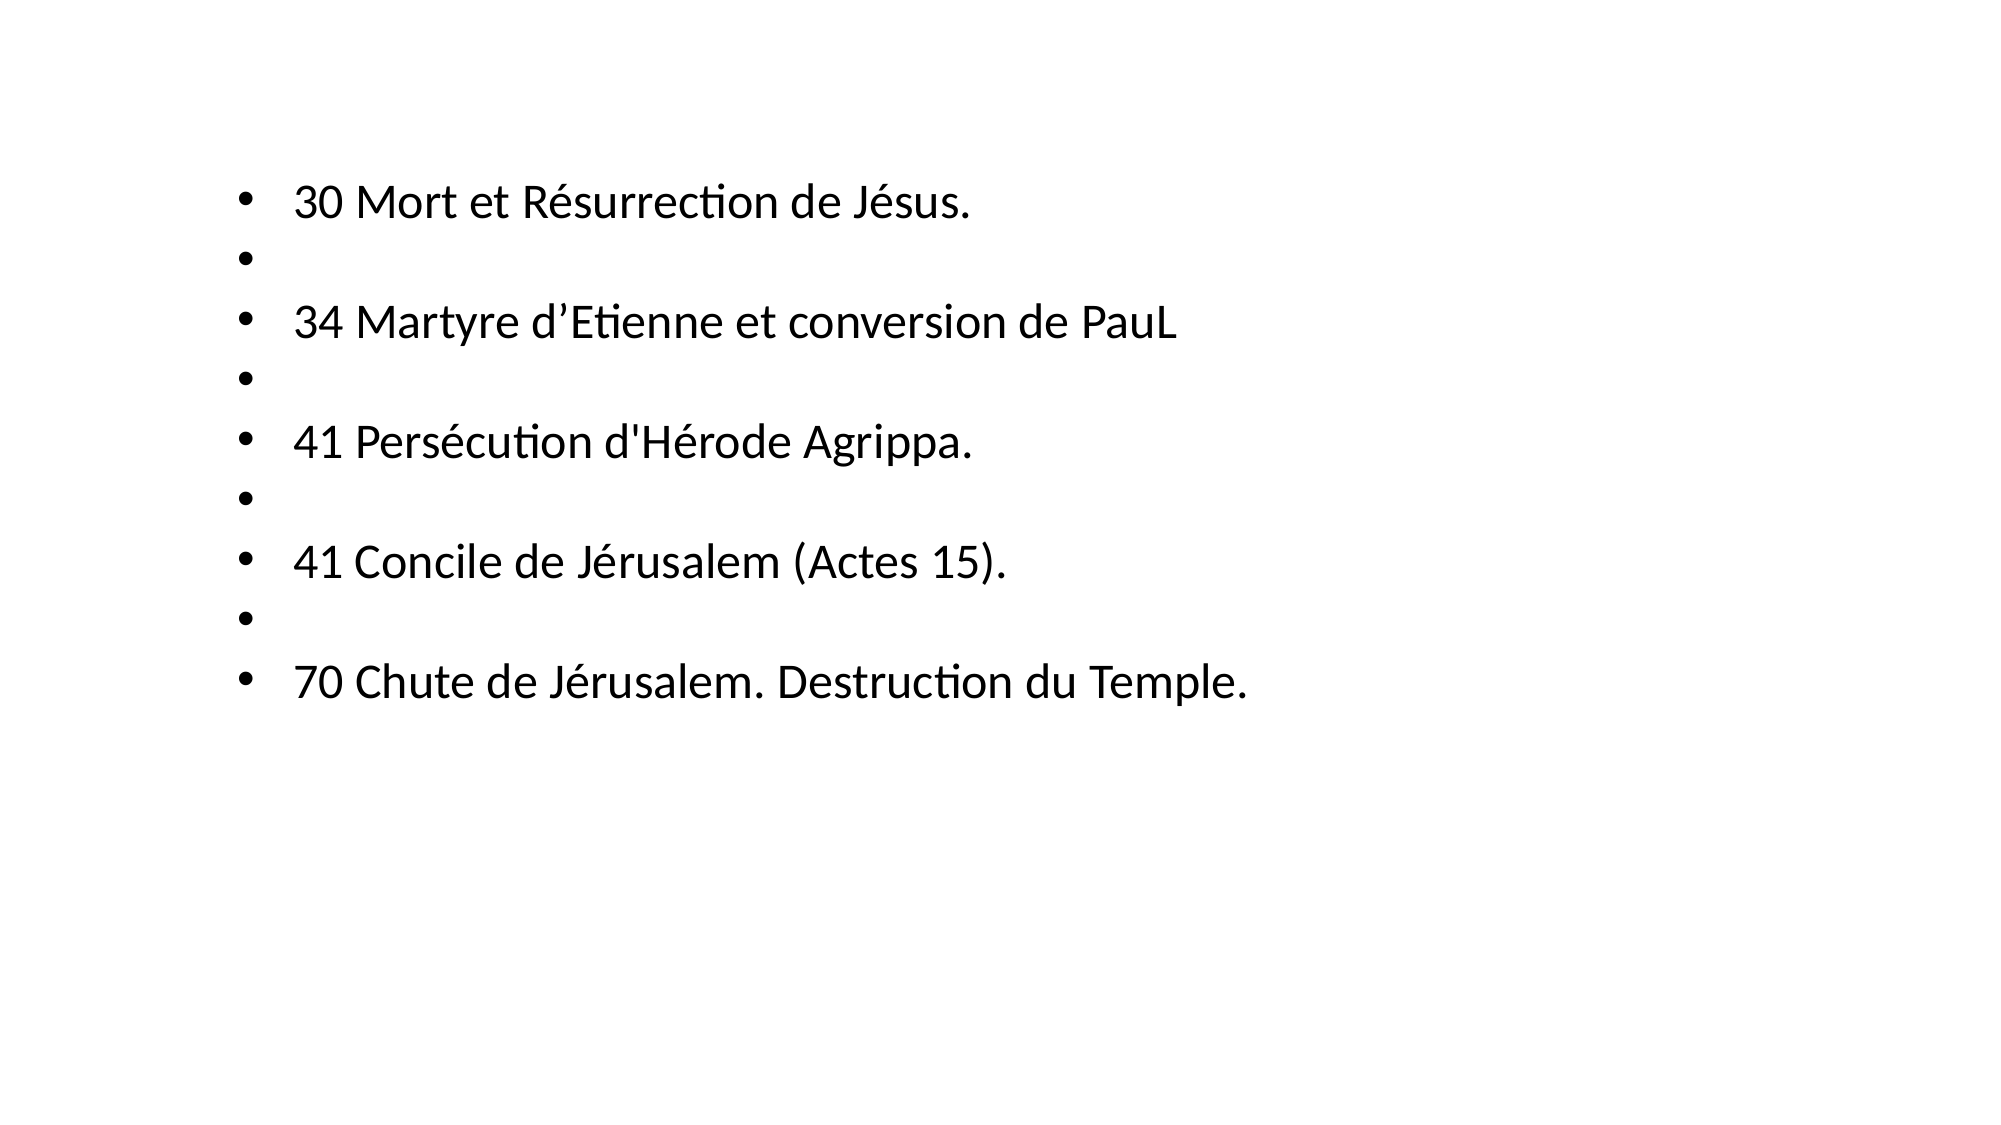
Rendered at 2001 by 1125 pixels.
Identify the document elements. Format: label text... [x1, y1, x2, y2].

text_box 30 Mort et Résurrection de Jésus. 34 Martyre d’Etienne et conversion de PauL 41 Persécution d'Hérode Agrippa. 41 Concile de Jérusalem (Actes 15). 70 Chute de Jérusalem. Destruction du Temple. [221, 161, 1704, 722]
